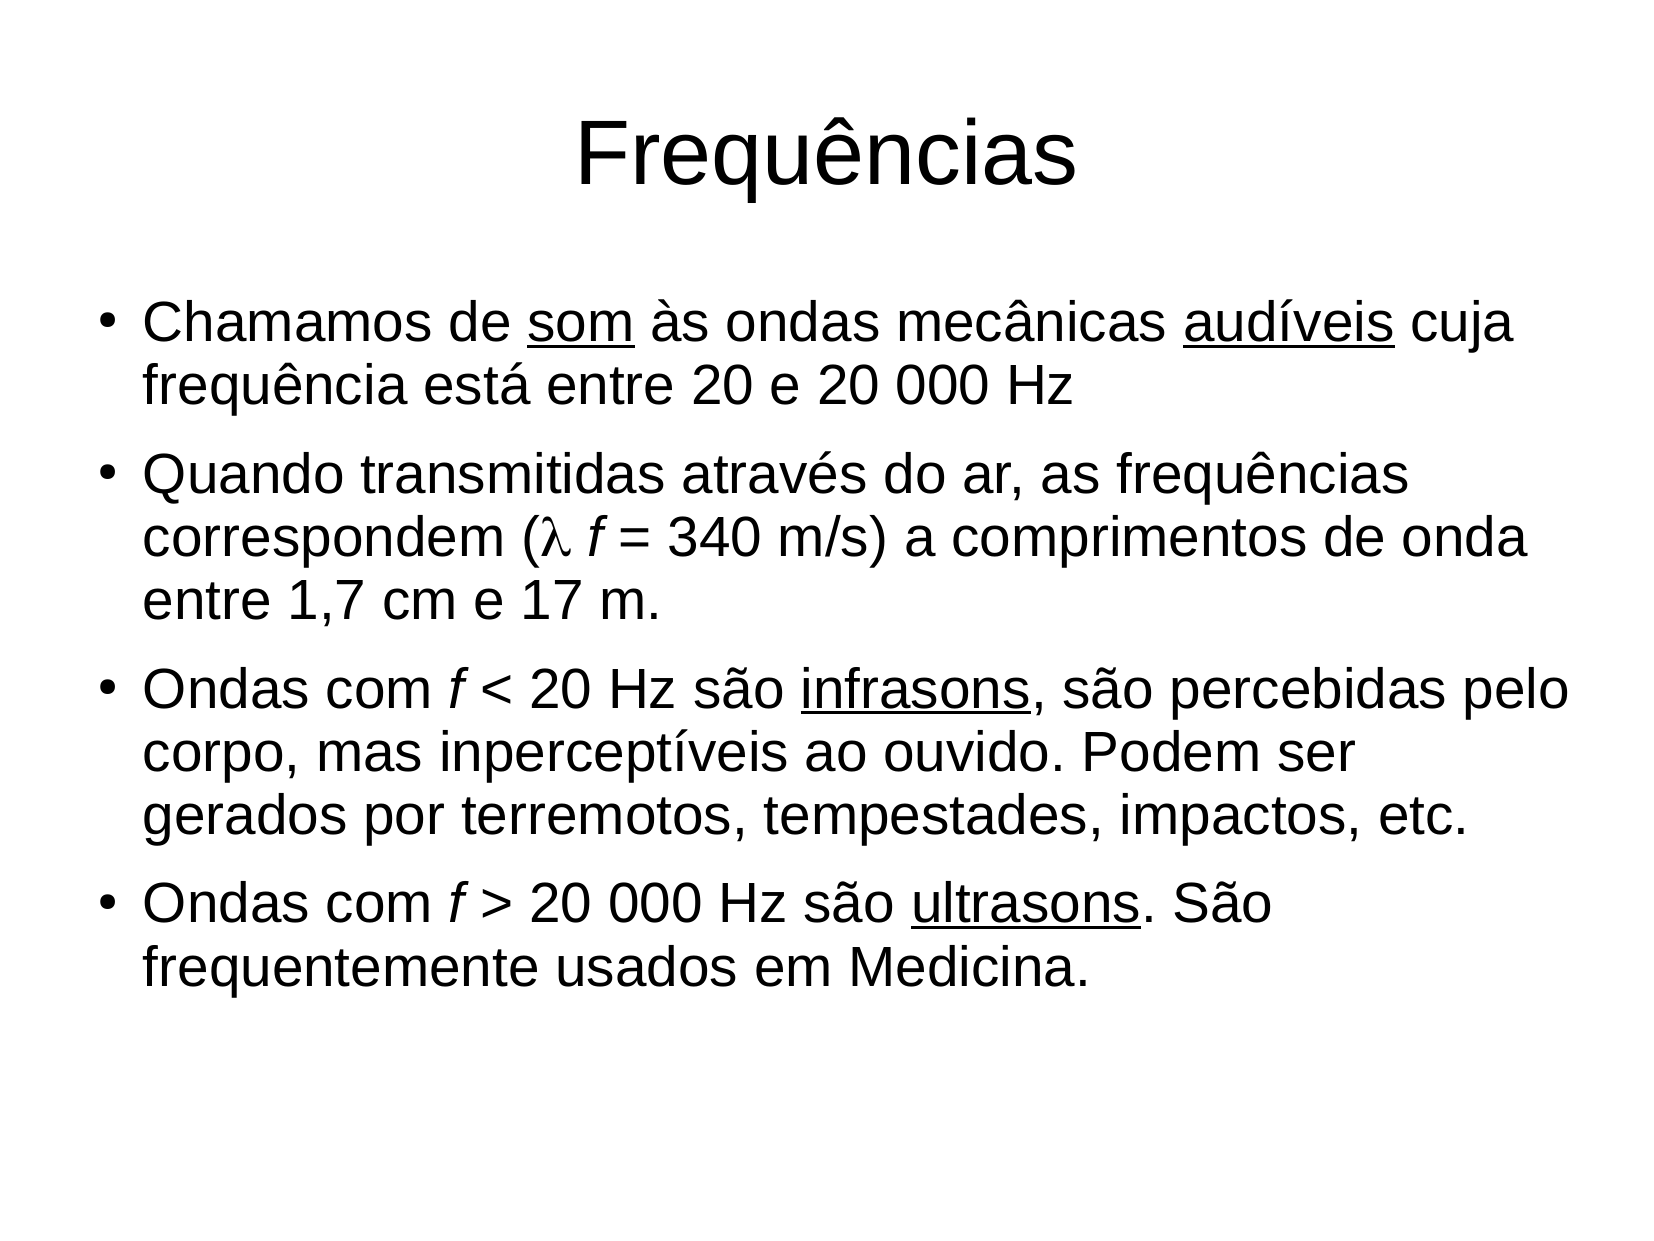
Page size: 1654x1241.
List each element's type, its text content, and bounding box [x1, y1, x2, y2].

title Frequências [82, 49, 1571, 257]
list Chamamos de som às ondas mecânicas audíveis cuja frequência está entre 20 e 20 000 Hz Quando transmitidas através do ar, as frequências correspondem (l f = 340 m/s) a comprimentos de onda entre 1,7 cm e 17 m. Ondas com f < 20 Hz são infrasons, são percebidas pelo corpo, mas inperceptíveis ao ouvido. Podem ser gerados por terremotos, tempestades, impactos, etc. Ondas com f > 20 000 Hz são ultrasons. São frequentemente usados em Medicina. [82, 290, 1571, 1010]
